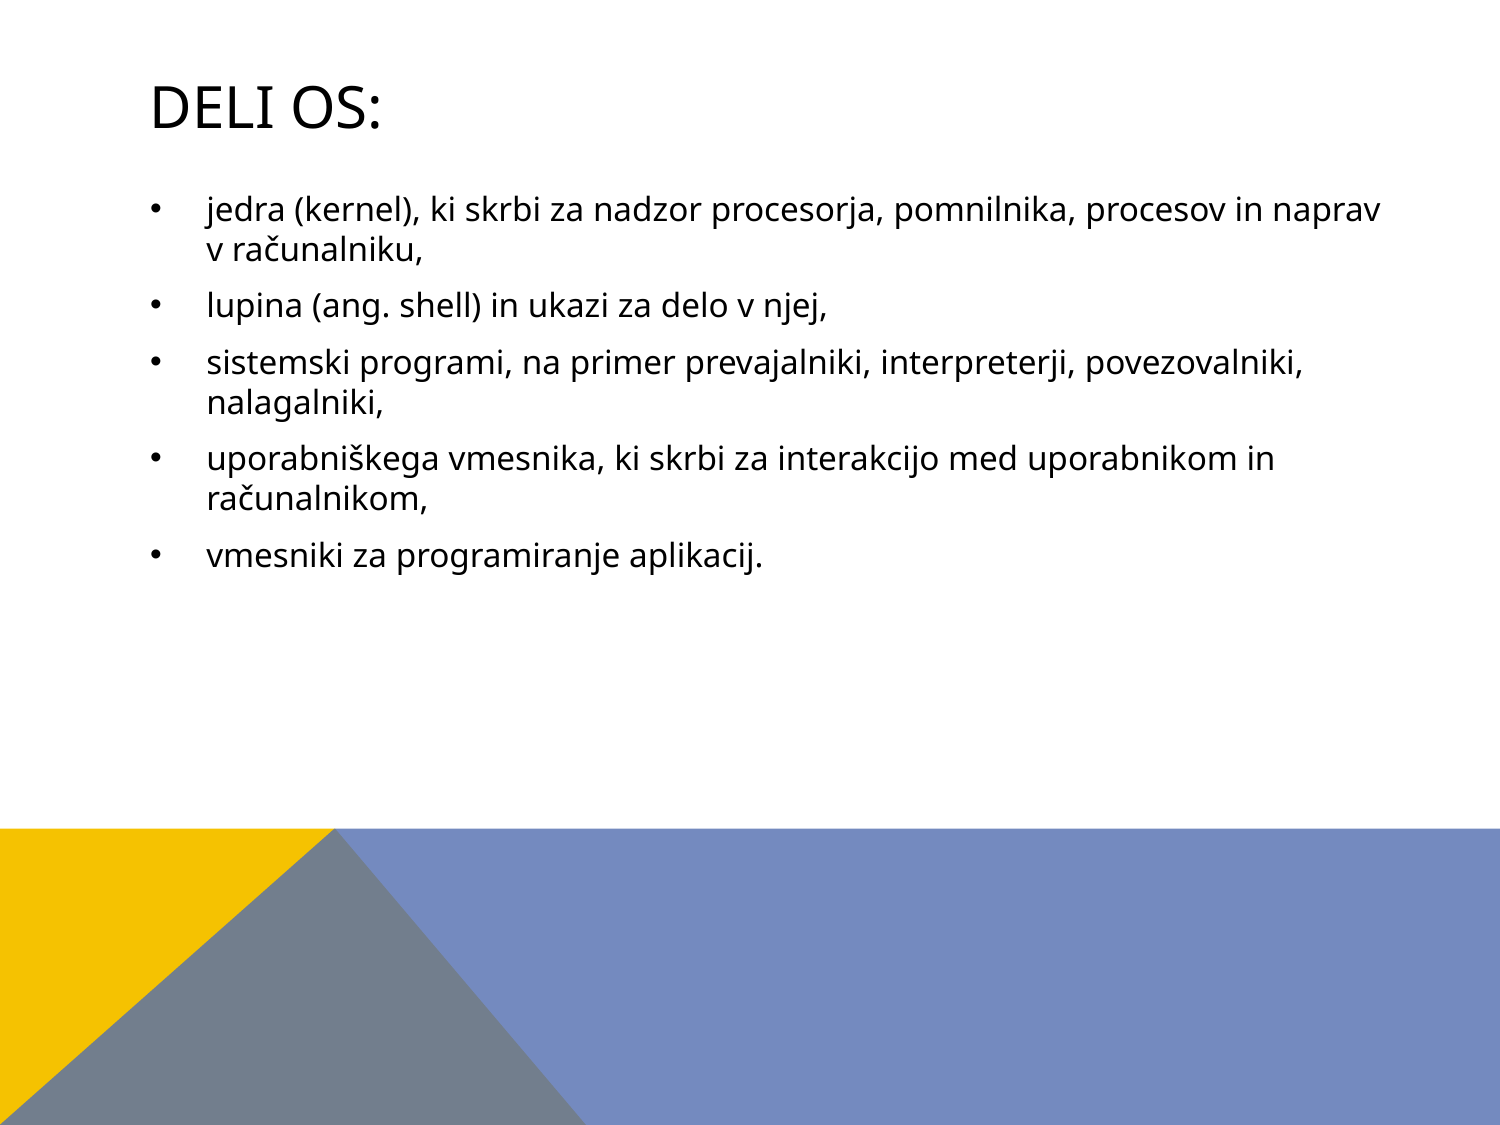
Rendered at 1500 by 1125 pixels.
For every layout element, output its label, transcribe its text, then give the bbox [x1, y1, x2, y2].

list jedra (kernel), ki skrbi za nadzor procesorja, pomnilnika, procesov in naprav v računalniku, lupina (ang. shell) in ukazi za delo v njej, sistemski programi, na primer prevajalniki, interpreterji, povezovalniki, nalagalniki, uporabniškega vmesnika, ki skrbi za interakcijo med uporabnikom in računalnikom, vmesniki za programiranje aplikacij. [134, 180, 1400, 768]
title DELI OS: [134, 59, 1369, 150]
